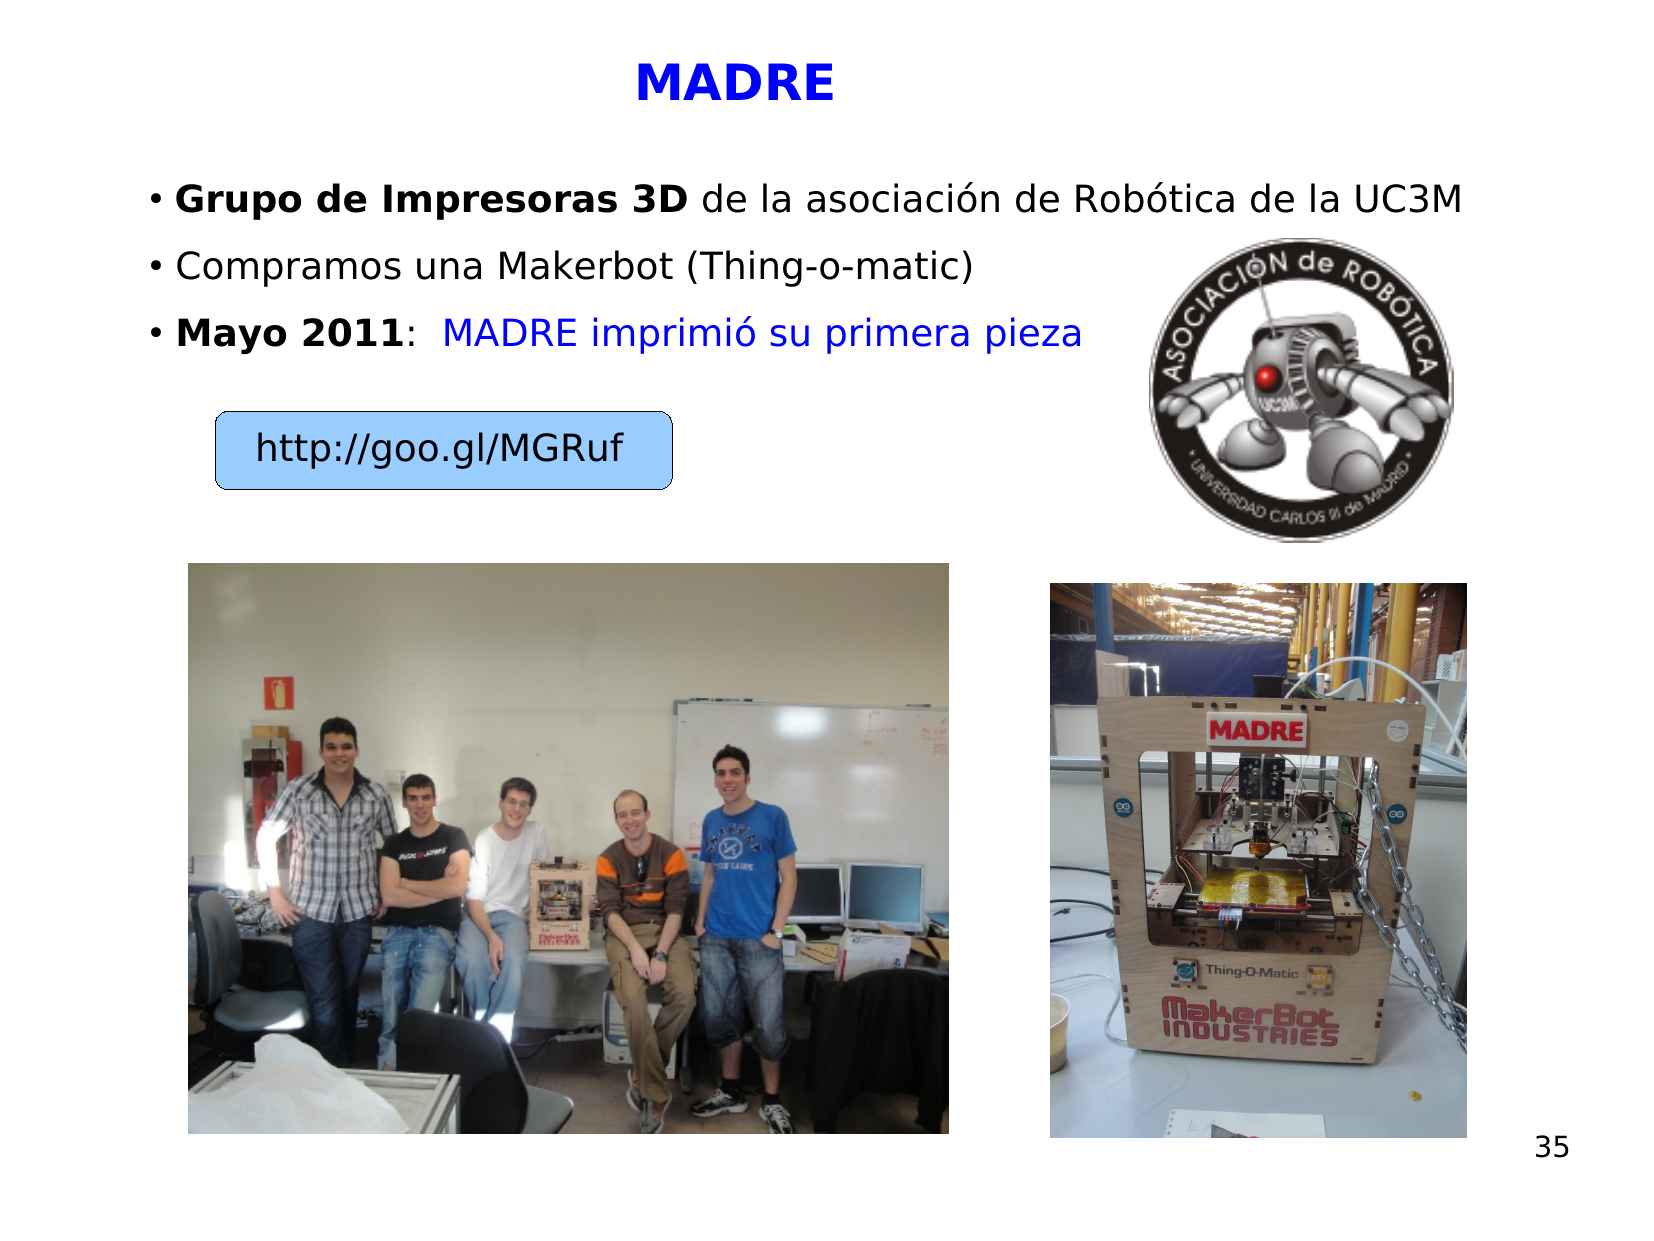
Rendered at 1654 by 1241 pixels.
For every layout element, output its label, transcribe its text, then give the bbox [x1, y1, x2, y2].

picture [188, 563, 949, 1134]
text_box MADRE [619, 46, 936, 120]
text_box Grupo de Impresoras 3D de la asociación de Robótica de la UC3M Compramos una Makerbot (Thing-o-matic) Mayo 2011: MADRE imprimió su primera pieza [134, 170, 1525, 364]
text_box [215, 411, 673, 490]
picture [1149, 238, 1454, 543]
text_box http://goo.gl/MGRuf [240, 419, 648, 478]
picture [1050, 583, 1467, 1138]
